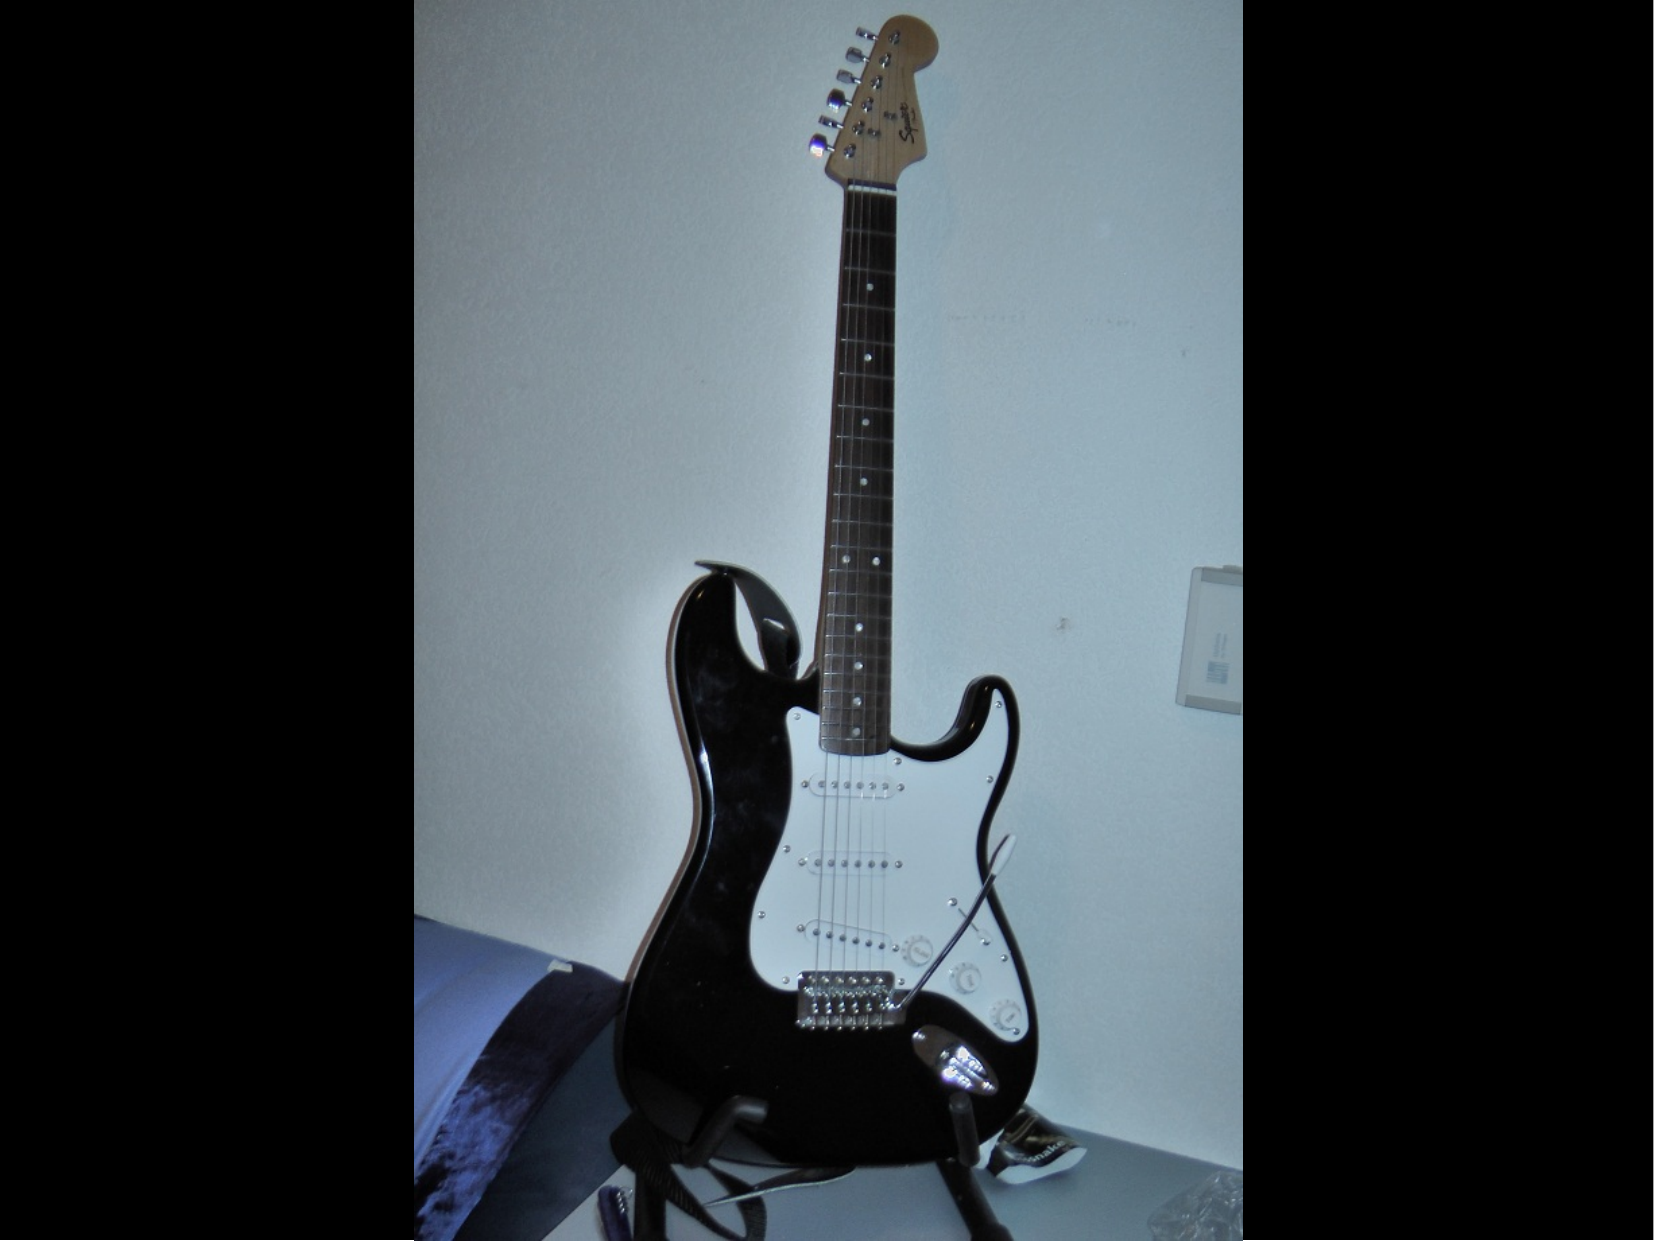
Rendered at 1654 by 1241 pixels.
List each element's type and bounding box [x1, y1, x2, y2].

picture [414, 0, 1243, 1241]
